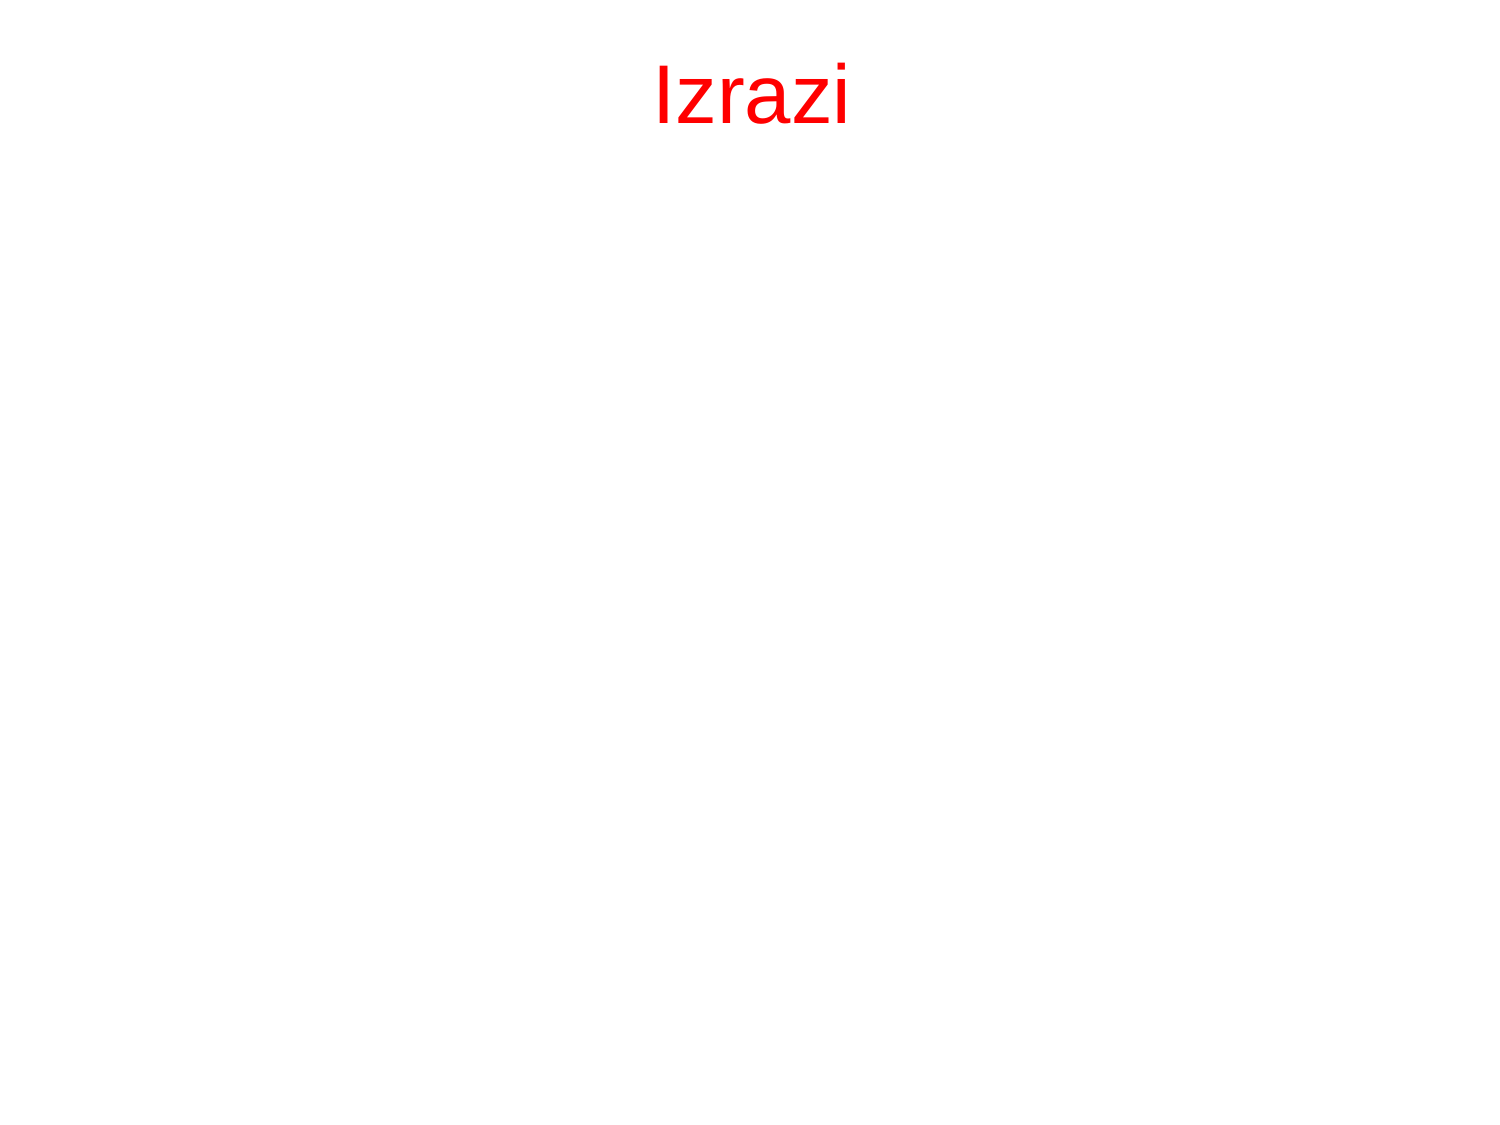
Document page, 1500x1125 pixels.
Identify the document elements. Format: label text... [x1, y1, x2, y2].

title Izrazi [76, 30, 1427, 149]
